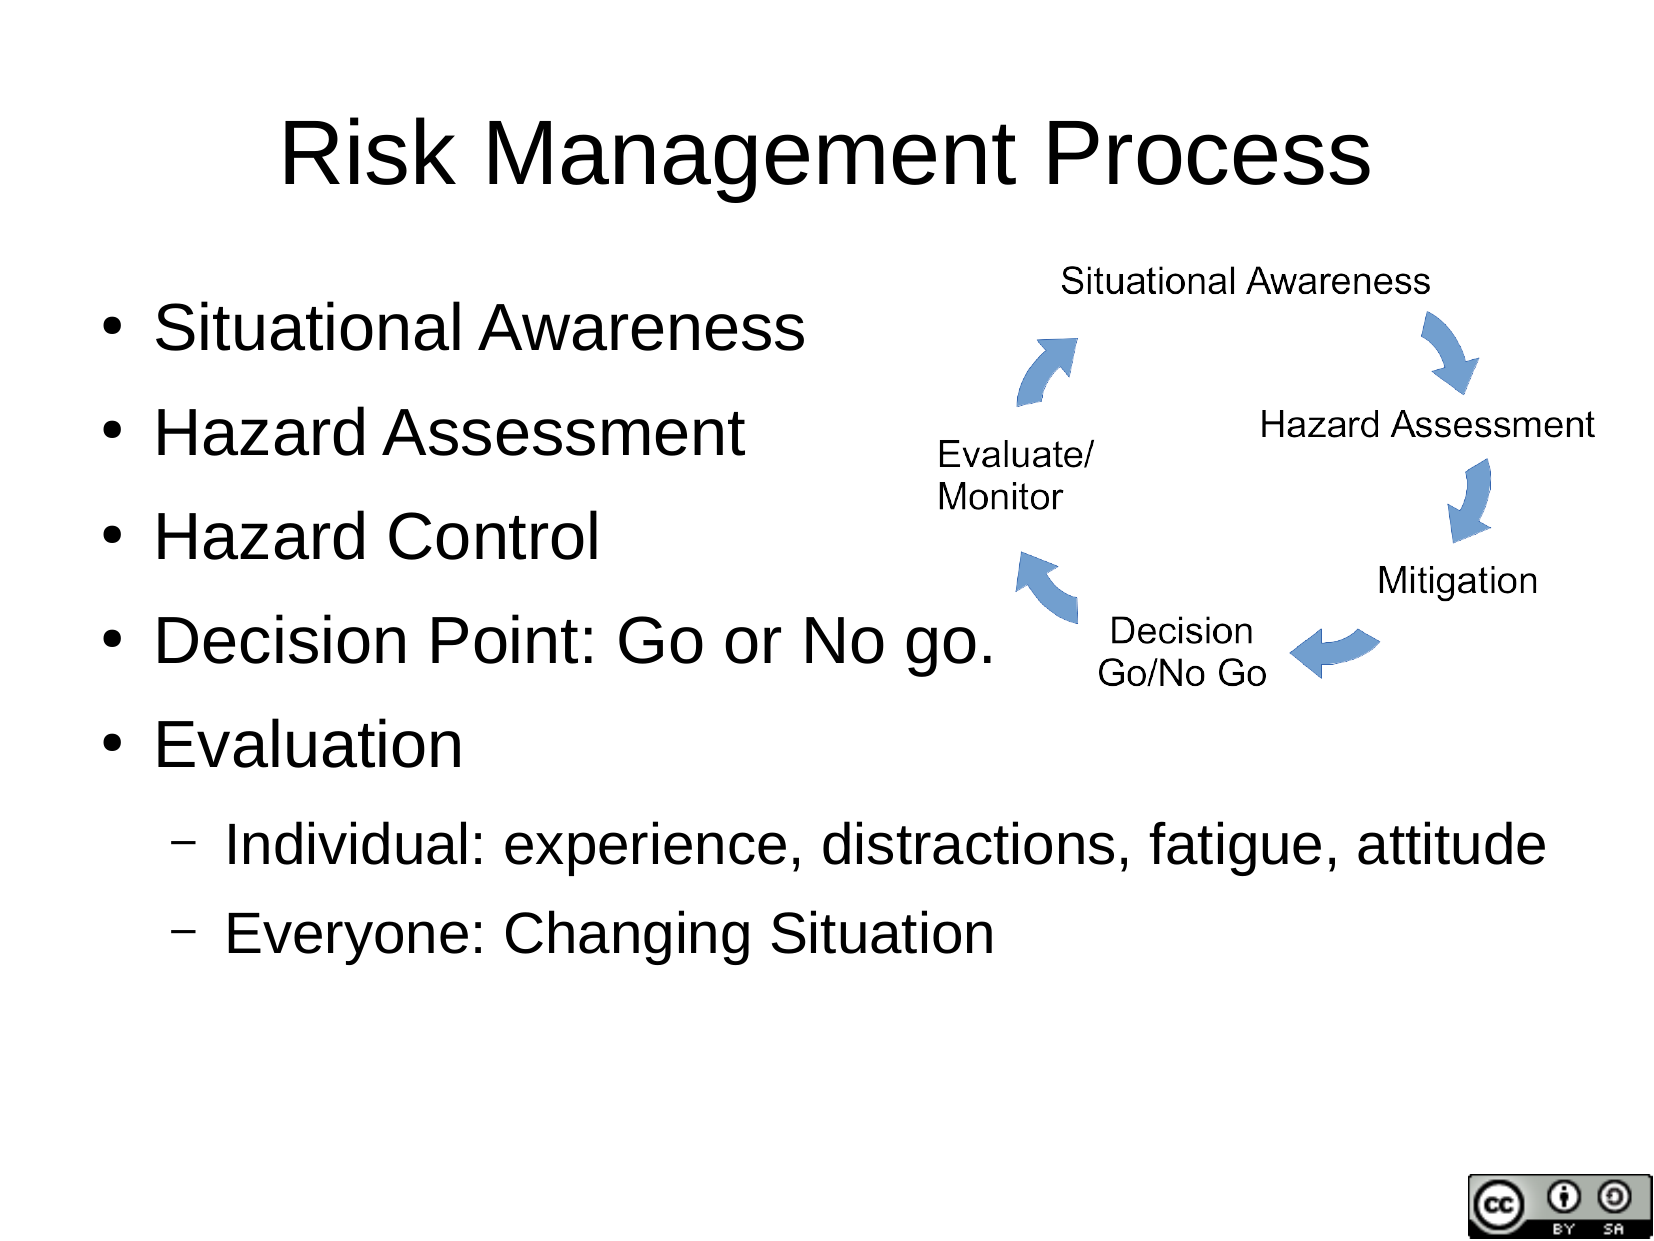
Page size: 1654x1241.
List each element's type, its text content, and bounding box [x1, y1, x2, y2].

picture [877, 213, 1628, 776]
list Situational Awareness Hazard Assessment Hazard Control Decision Point: Go or No go. Evaluation Individual: experience, distractions, fatigue, attitude Everyone: Changing Situation [82, 290, 1571, 1134]
picture [1468, 1174, 1653, 1239]
title Risk Management Process [82, 49, 1571, 257]
